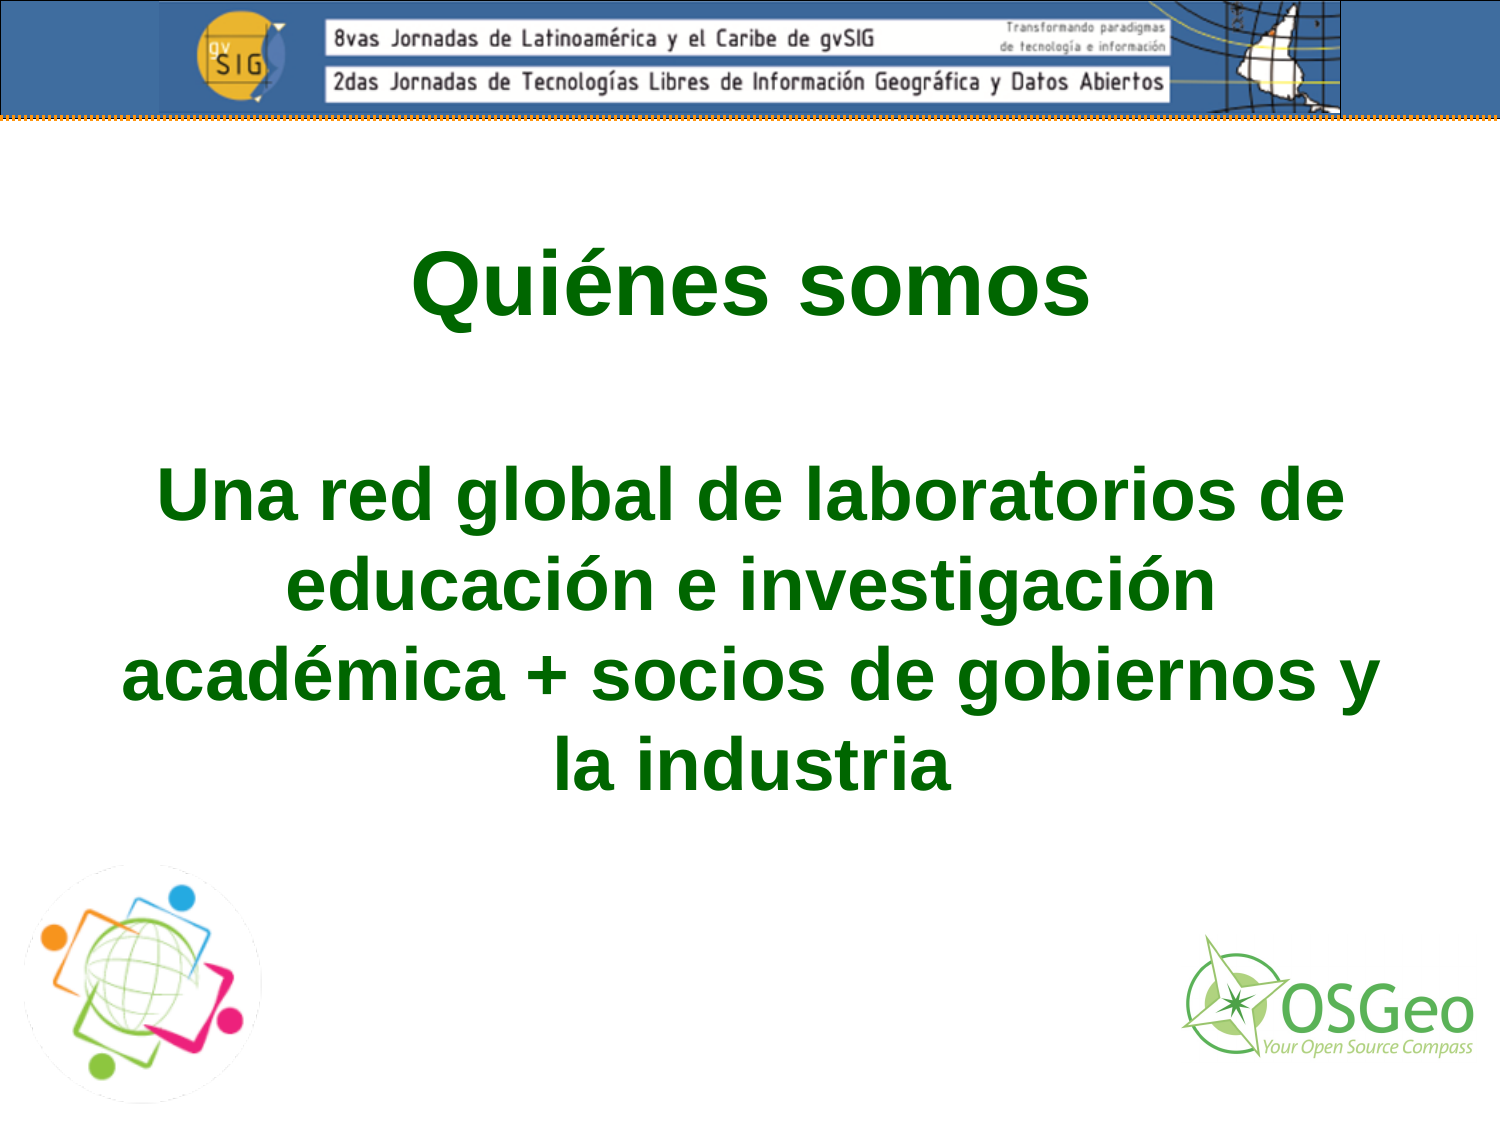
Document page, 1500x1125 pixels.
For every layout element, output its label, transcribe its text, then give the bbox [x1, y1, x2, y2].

picture [159, 1, 1340, 113]
picture [23, 864, 263, 1105]
picture [1181, 934, 1477, 1063]
title Quiénes somos [76, 196, 1427, 362]
list Una red global de laboratorios de educación e investigación académica + socios de gobiernos y la industria [76, 438, 1427, 814]
